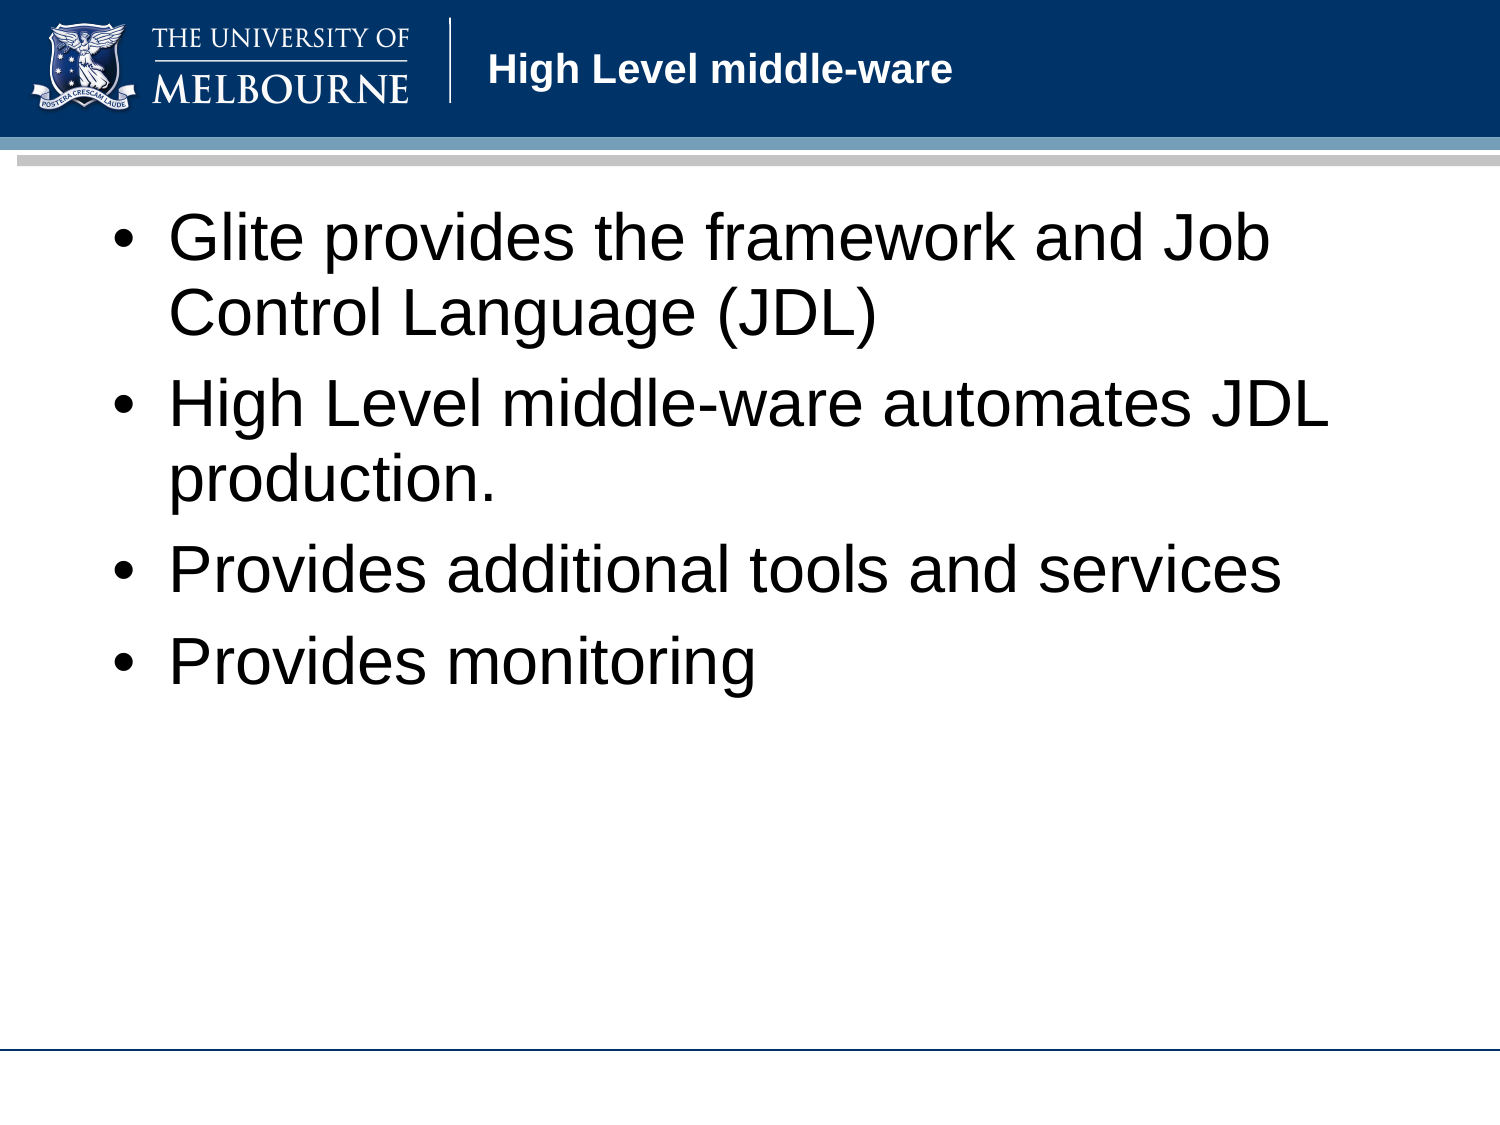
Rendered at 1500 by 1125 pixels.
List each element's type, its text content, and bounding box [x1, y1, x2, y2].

picture [24, 17, 413, 119]
list Glite provides the framework and Job Control Language (JDL) High Level middle-ware automates JDL production. Provides additional tools and services Provides monitoring [112, 200, 1388, 928]
title High Level middle-ware [487, 19, 1438, 118]
picture [87, 150, 229, 155]
